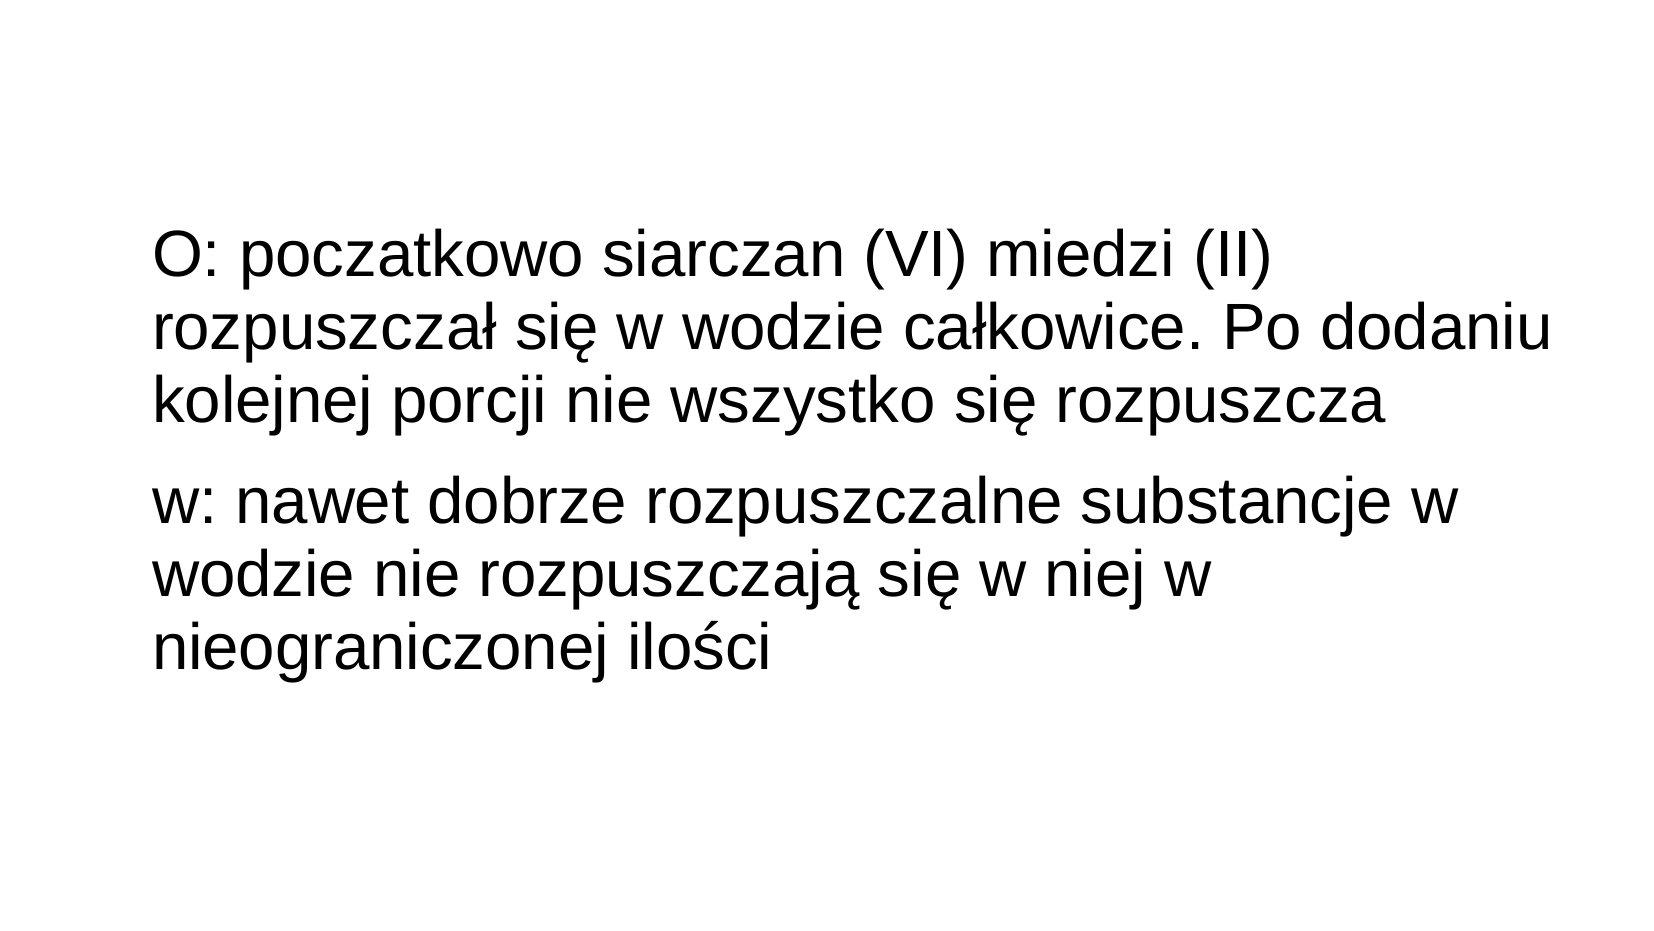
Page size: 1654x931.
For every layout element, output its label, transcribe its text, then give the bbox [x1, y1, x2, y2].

list O: poczatkowo siarczan (VI) miedzi (II) rozpuszczał się w wodzie całkowice. Po dodaniu kolejnej porcji nie wszystko się rozpuszcza w: nawet dobrze rozpuszczalne substancje w wodzie nie rozpuszczają się w niej w nieograniczonej ilości [82, 217, 1571, 758]
